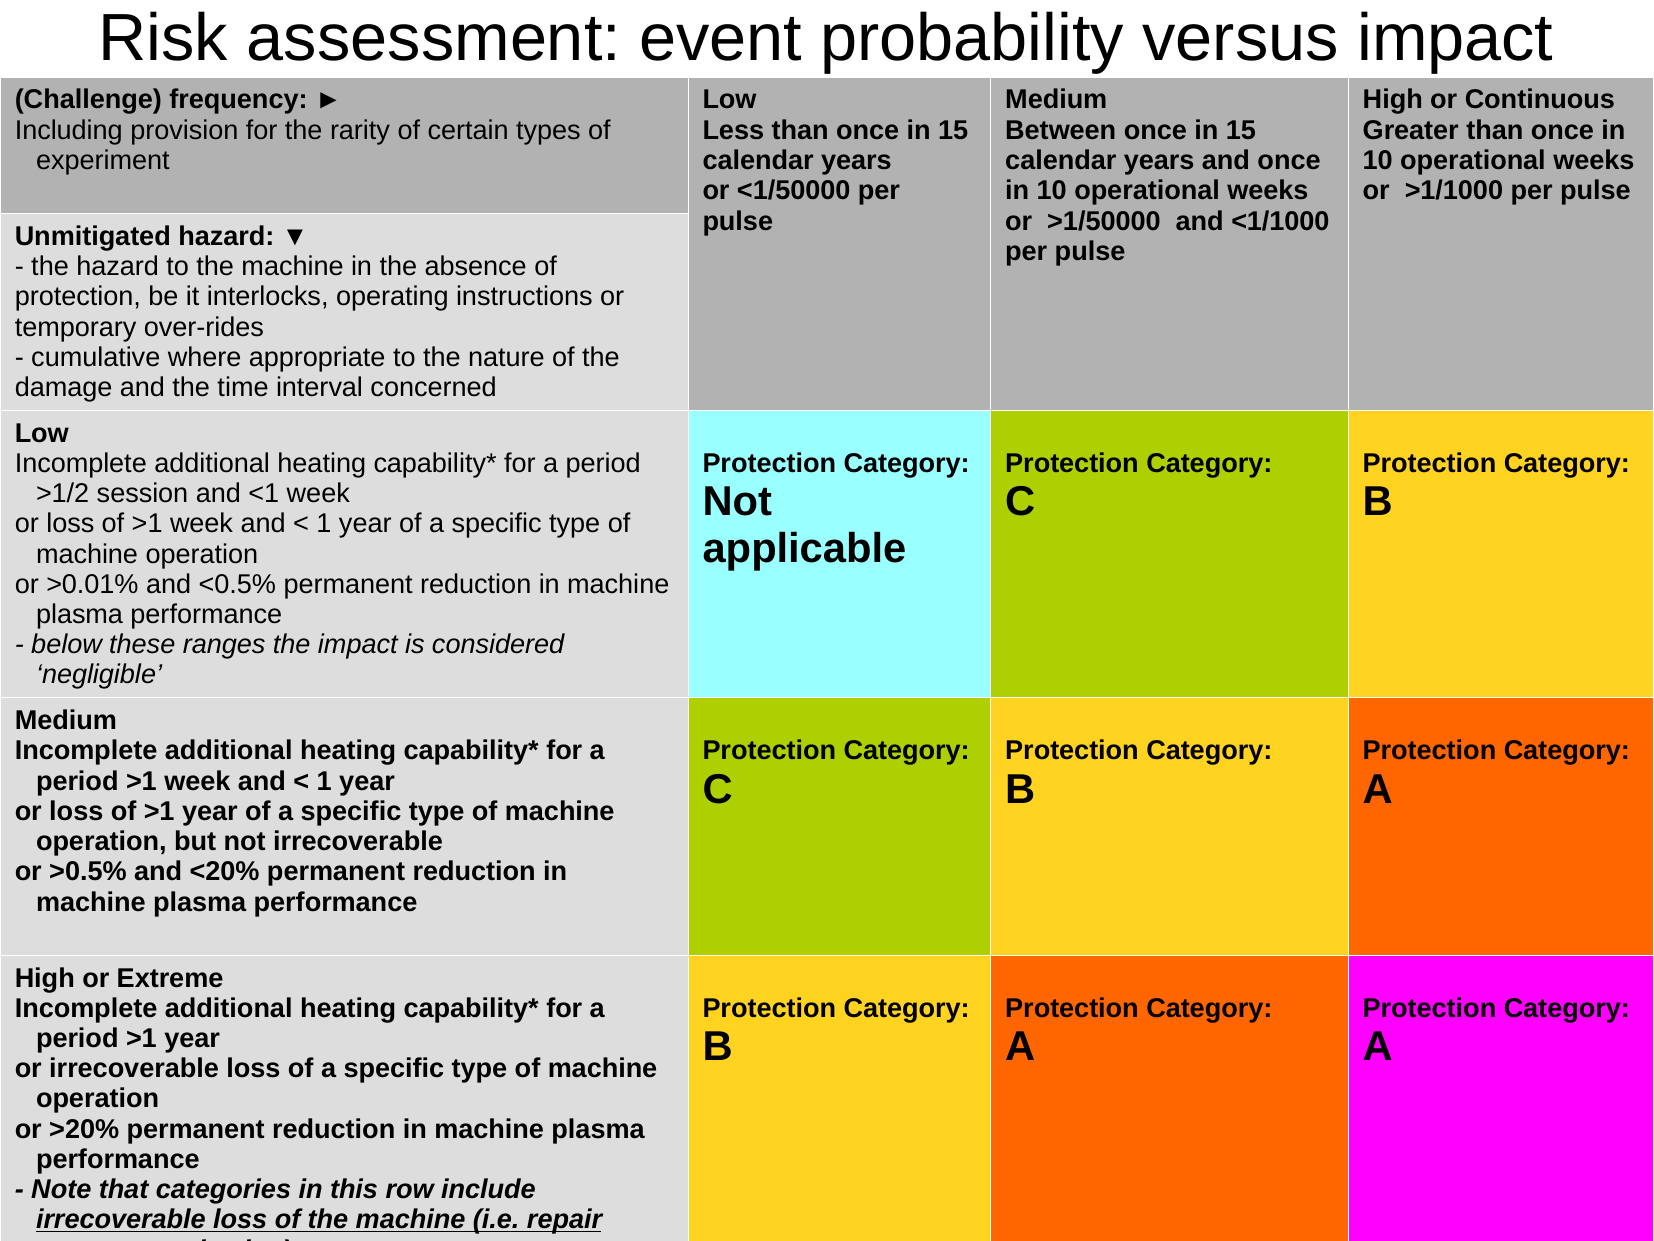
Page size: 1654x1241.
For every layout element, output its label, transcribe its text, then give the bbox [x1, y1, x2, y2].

table_header Medium Between once in 15 calendar years and once in 10 operational weeks or >1/50000 and <1/1000 per pulse [991, 78, 1348, 410]
table_cell Protection Category: Not applicable [689, 411, 990, 697]
table_cell Protection Category: C [991, 411, 1348, 697]
table_cell High or Extreme Incomplete additional heating capability* for a period >1 year or irrecoverable loss of a specific type of machine operation or >20% permanent reduction in machine plasma performance - Note that categories in this row include irrecoverable loss of the machine (i.e. repair costs exceed value) [1, 956, 688, 1241]
table_cell Protection Category: C [689, 698, 990, 955]
table_cell Protection Category: B [991, 698, 1348, 955]
table_cell Protection Category: A [991, 956, 1348, 1241]
table_header Low Less than once in 15 calendar years or <1/50000 per pulse [689, 78, 990, 410]
table_cell Protection Category: A [1349, 698, 1653, 955]
table_cell Protection Category: B [689, 956, 990, 1241]
table_cell Low Incomplete additional heating capability* for a period >1/2 session and <1 week or loss of >1 week and < 1 year of a specific type of machine operation or >0.01% and <0.5% permanent reduction in machine plasma performance - below these ranges the impact is considered ‘negligible’ [1, 411, 688, 697]
title Risk assessment: event probability versus impact [41, 0, 1613, 75]
table_cell Unmitigated hazard: ▼ - the hazard to the machine in the absence of protection, be it interlocks, operating instructions or temporary over-rides - cumulative where appropriate to the nature of the damage and the time interval concerned [1, 214, 688, 410]
table_header (Challenge) frequency: ► Including provision for the rarity of certain types of experiment [1, 78, 688, 213]
table_header High or Continuous Greater than once in 10 operational weeks or >1/1000 per pulse [1349, 78, 1653, 410]
table_cell Protection Category: B [1349, 411, 1653, 697]
table_cell Protection Category: A [1349, 956, 1653, 1241]
table_cell Medium Incomplete additional heating capability* for a period >1 week and < 1 year or loss of >1 year of a specific type of machine operation, but not irrecoverable or >0.5% and <20% permanent reduction in machine plasma performance [1, 698, 688, 955]
